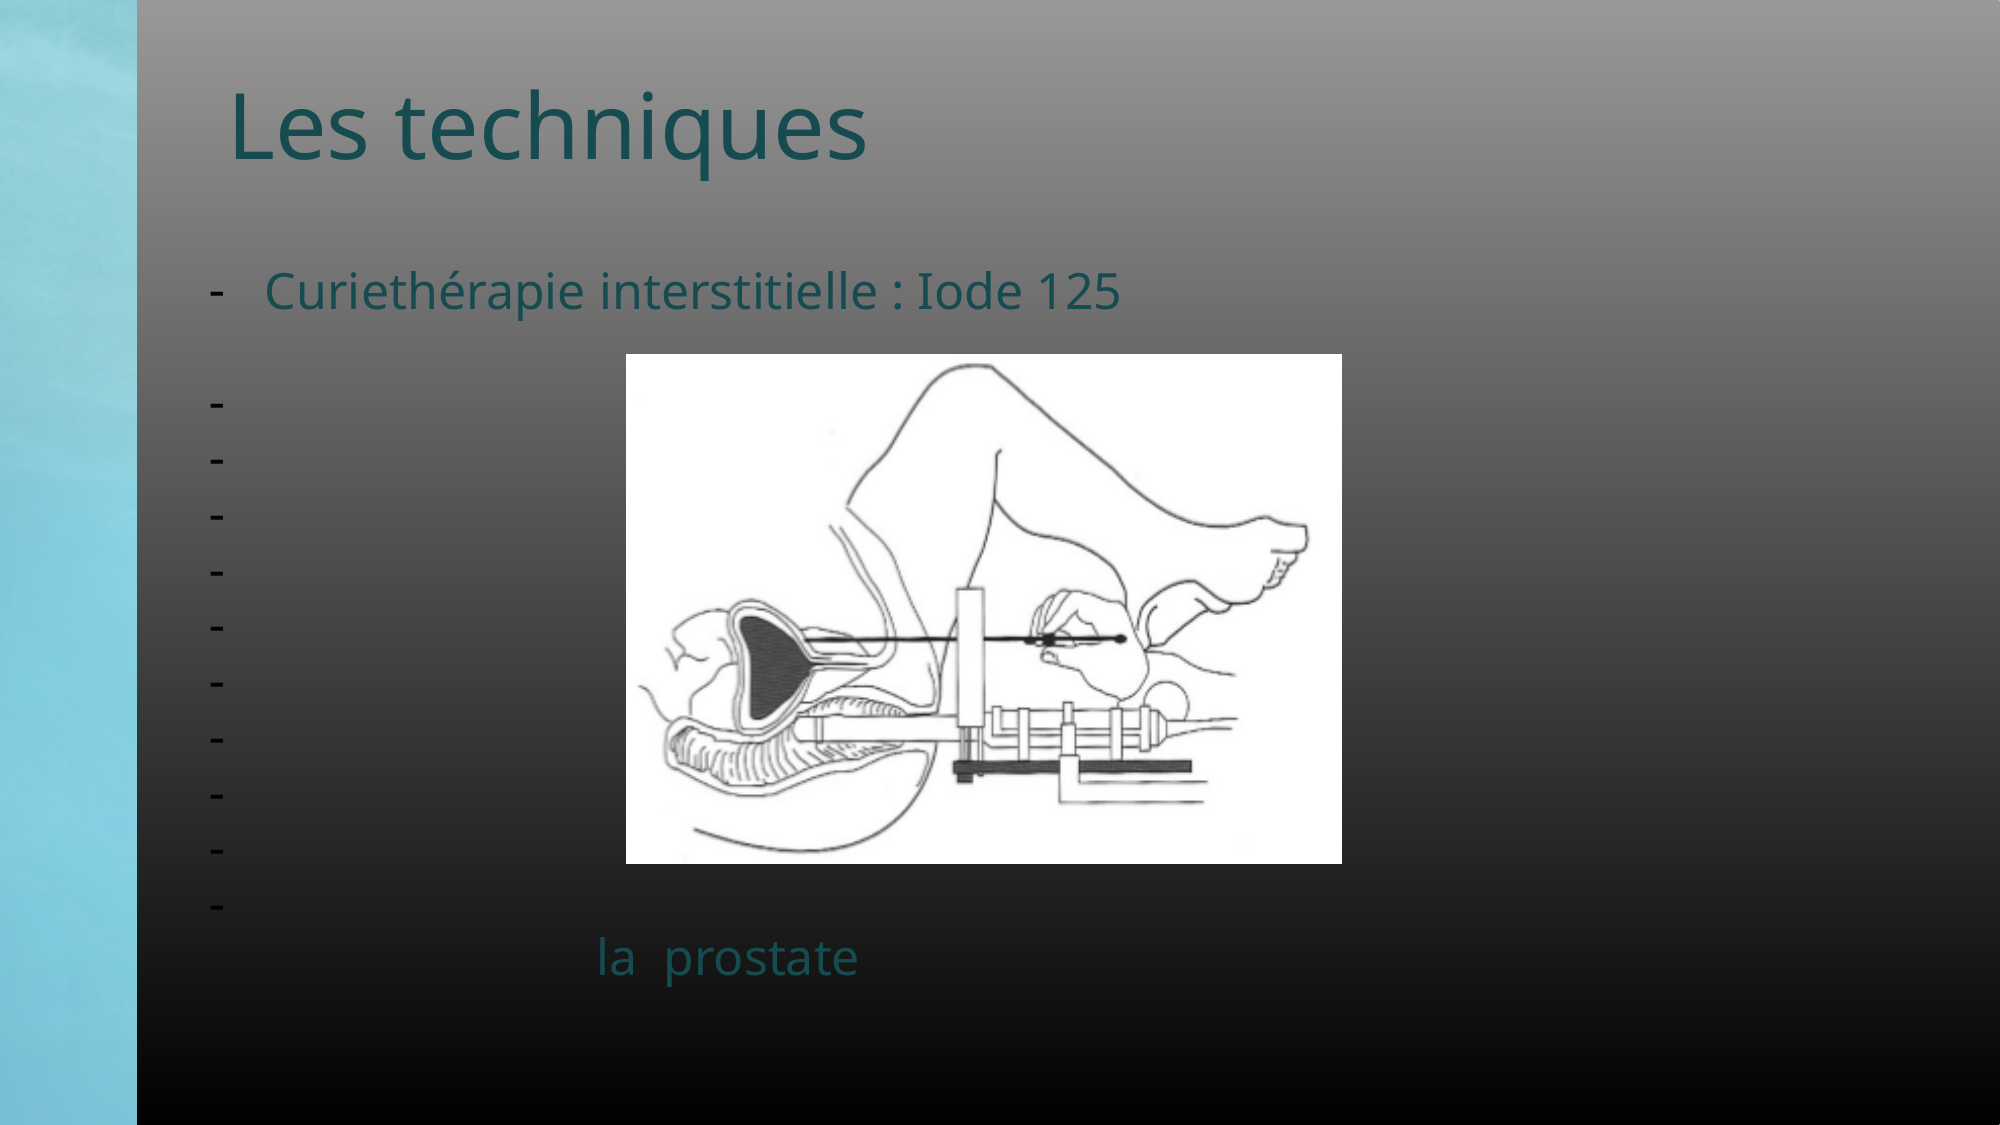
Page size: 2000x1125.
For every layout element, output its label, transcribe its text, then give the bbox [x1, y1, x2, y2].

list Curiethérapie interstitielle : Iode 125 la prostate [193, 199, 1981, 1060]
picture [626, 354, 1342, 864]
title Les techniques [212, 62, 1728, 188]
